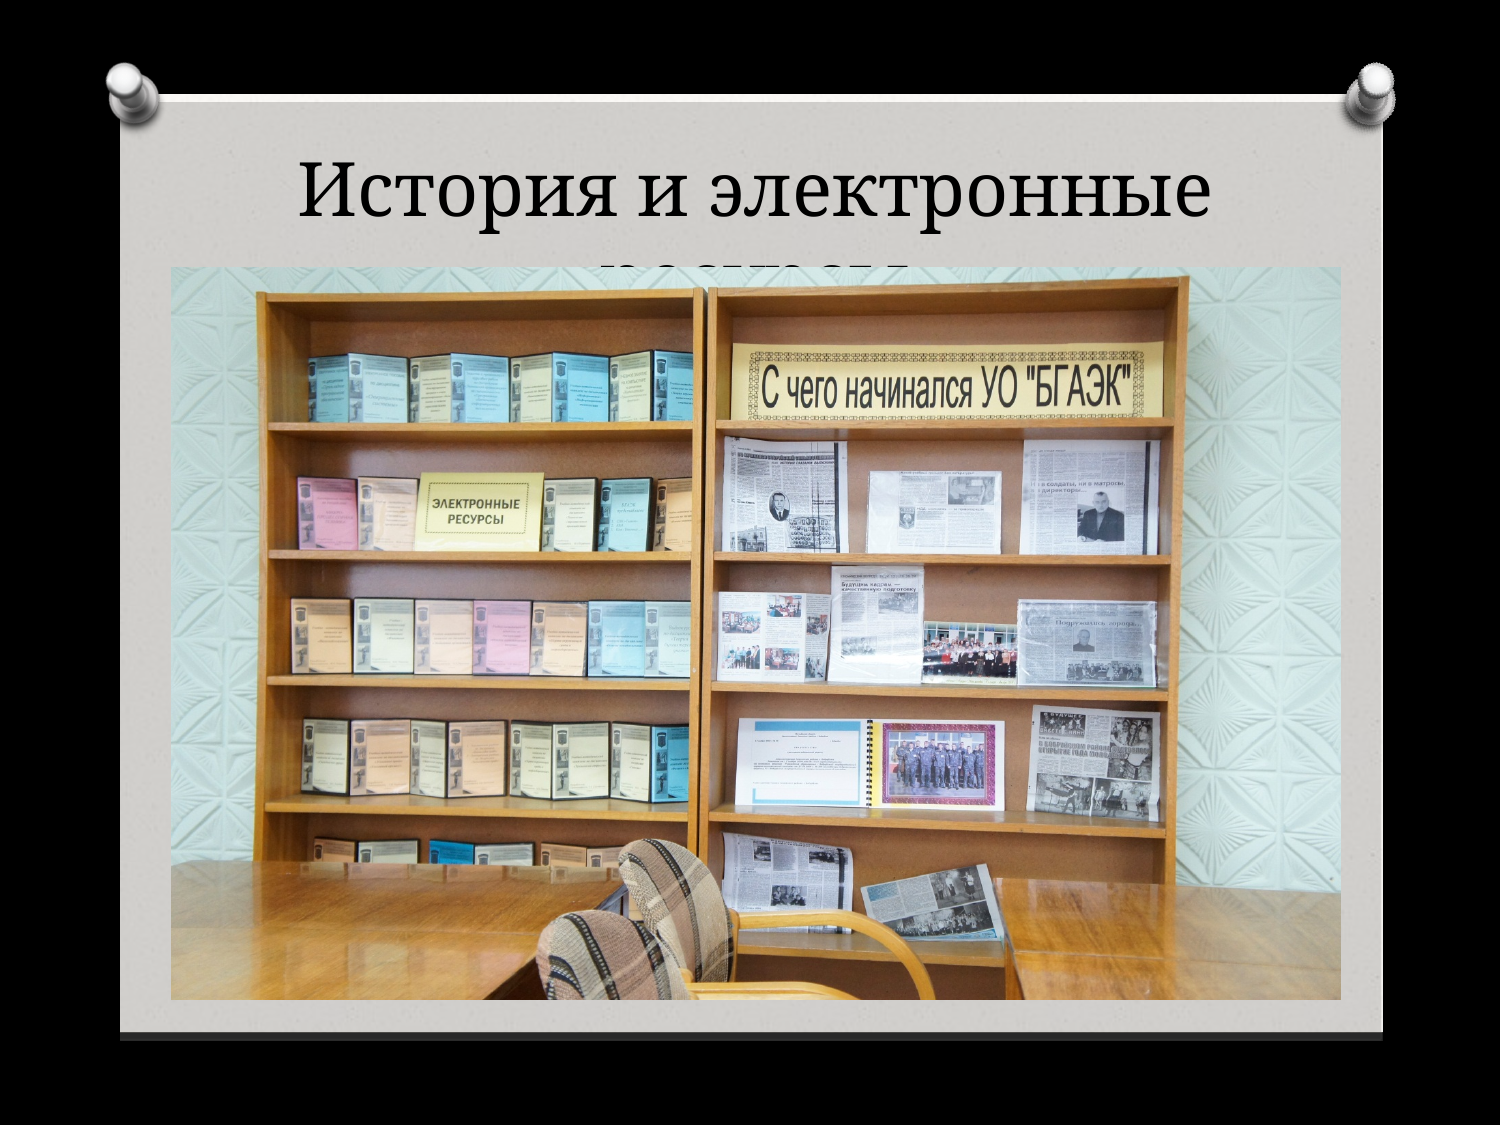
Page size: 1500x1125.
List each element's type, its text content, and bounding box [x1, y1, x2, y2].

title История и электронные ресурсы [123, 134, 1388, 279]
picture [171, 267, 1341, 1000]
